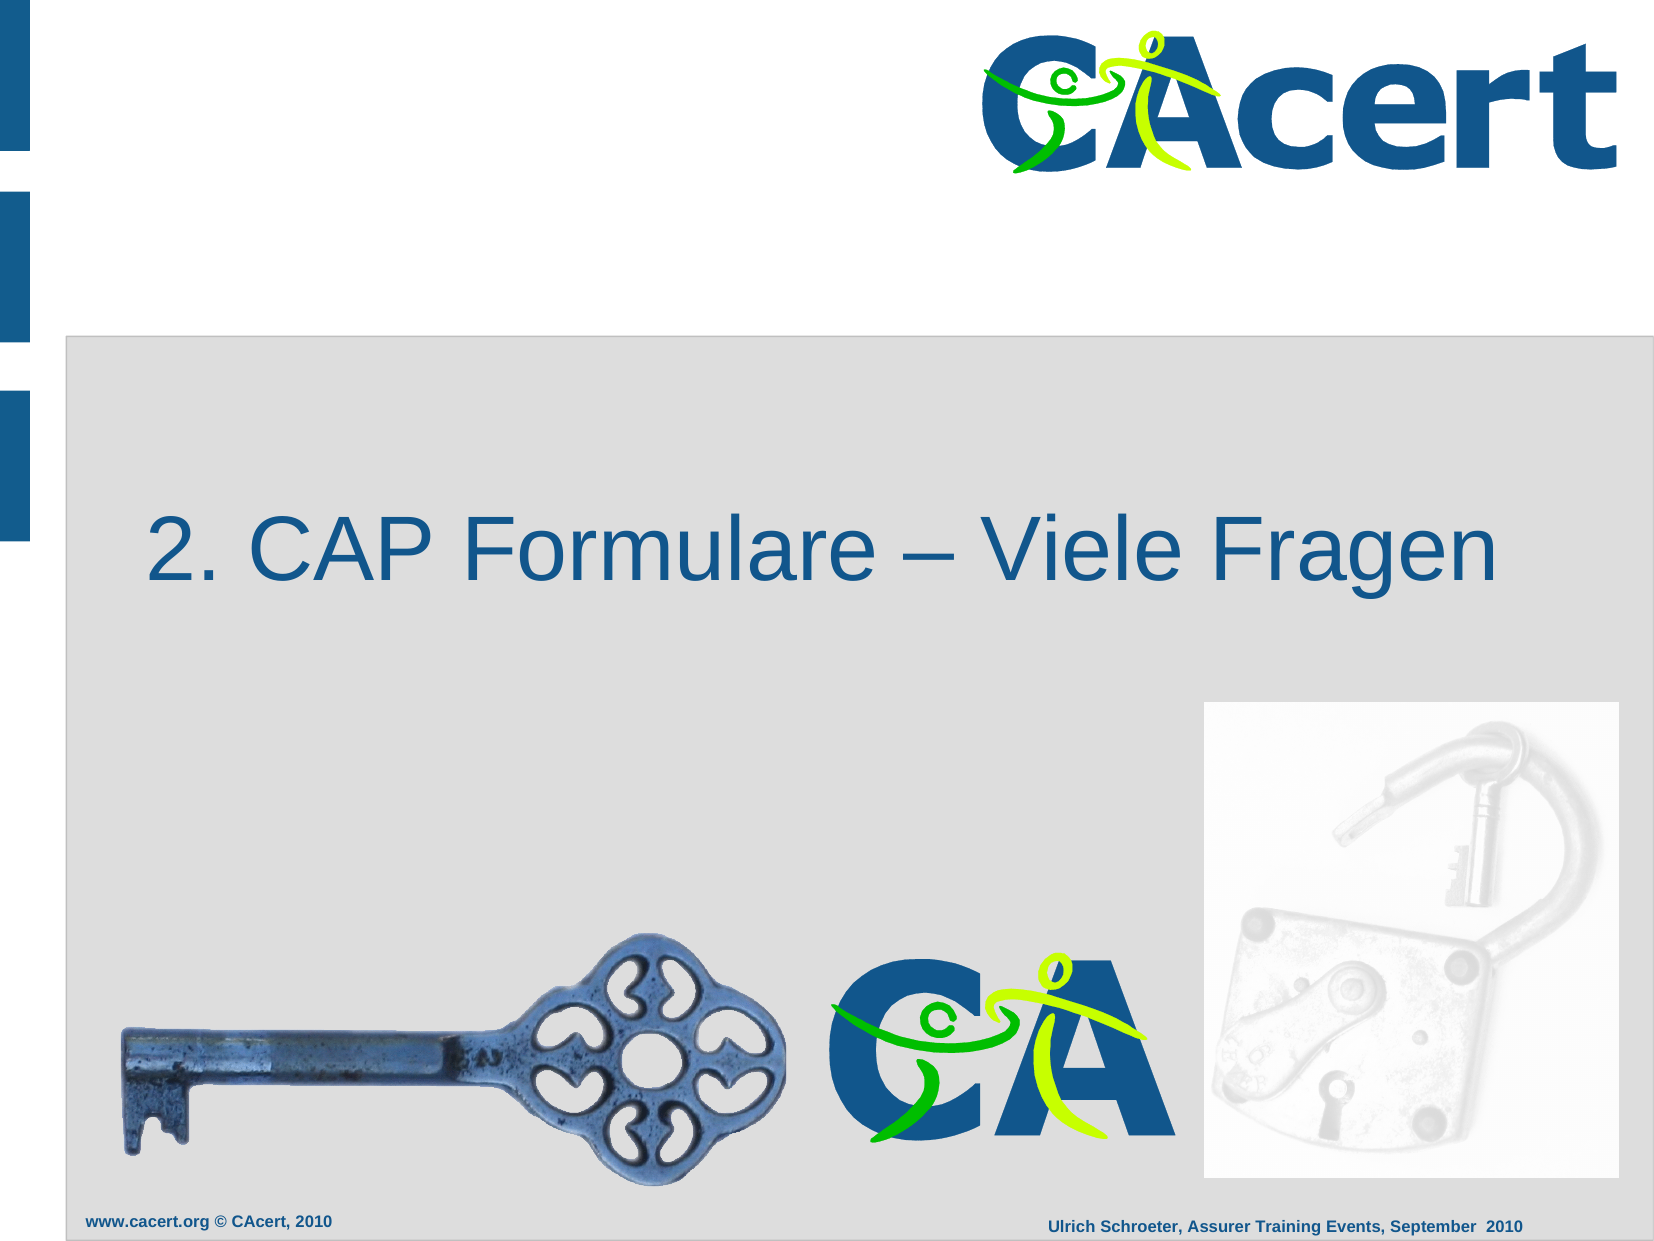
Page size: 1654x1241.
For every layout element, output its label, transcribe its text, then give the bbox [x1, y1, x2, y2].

picture [826, 950, 1177, 1145]
picture [106, 915, 800, 1203]
picture [1204, 702, 1619, 1178]
title 2. CAP Formulare – Viele Fragen [118, 442, 1530, 601]
